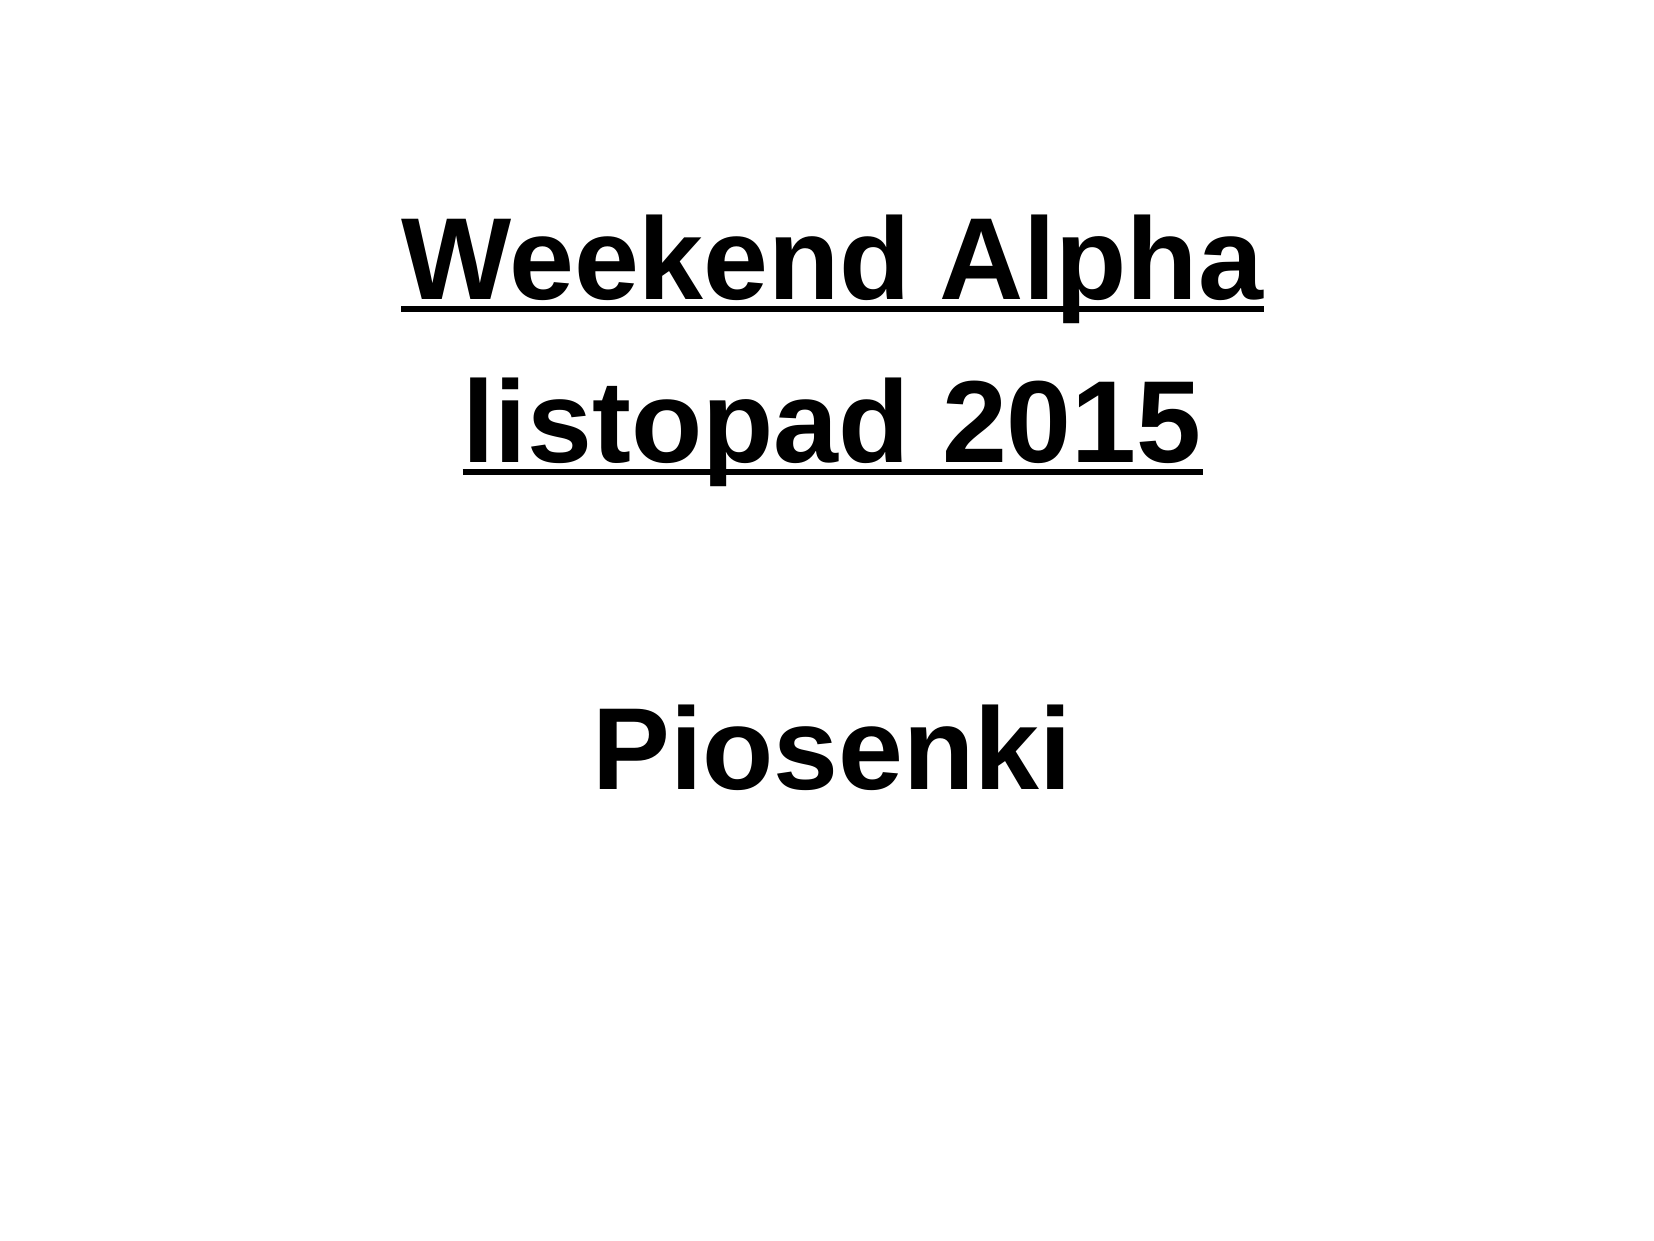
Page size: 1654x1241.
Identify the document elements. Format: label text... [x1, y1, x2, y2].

text_box Weekend Alpha listopad 2015 Piosenki [23, 23, 1642, 1229]
